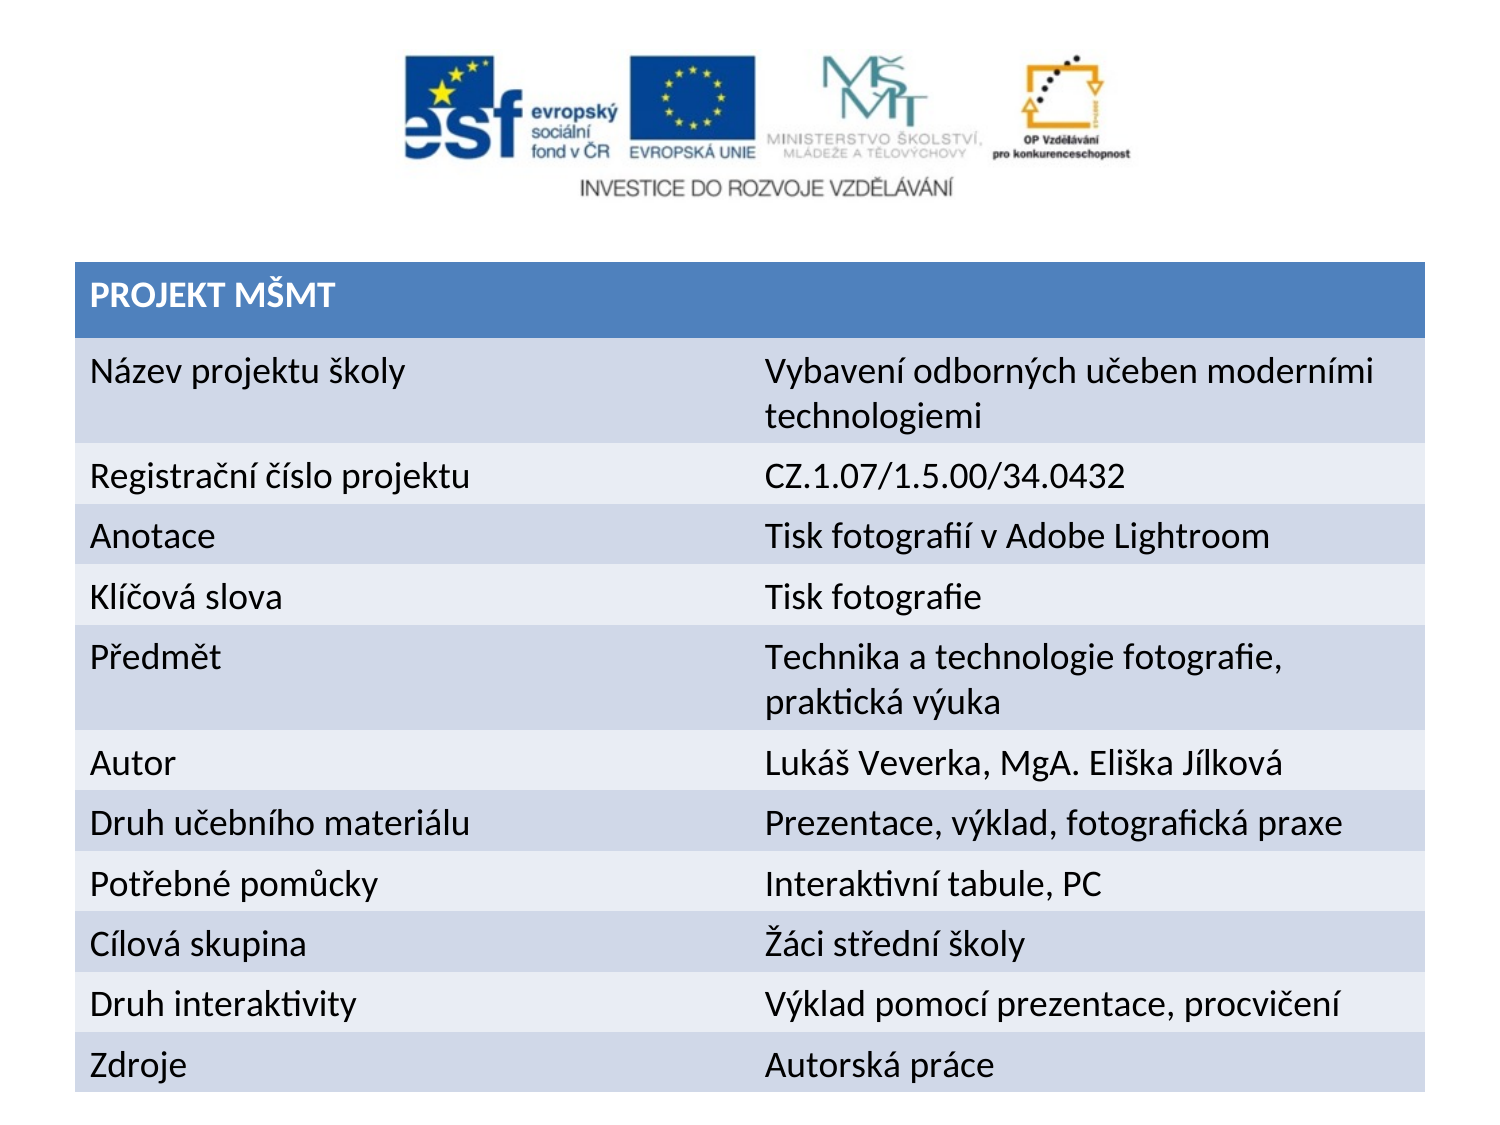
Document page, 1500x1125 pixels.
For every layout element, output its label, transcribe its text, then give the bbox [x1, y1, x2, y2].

table_cell Potřebné pomůcky [75, 851, 750, 911]
table_cell Druh interaktivity [75, 972, 750, 1032]
table_cell Cílová skupina [75, 911, 750, 972]
table_cell Anotace [75, 504, 750, 564]
table_cell Lukáš Veverka, MgA. Eliška Jílková [750, 730, 1425, 790]
table_header [750, 262, 1425, 338]
table_cell CZ.1.07/1.5.00/34.0432 [750, 443, 1425, 504]
table_cell Zdroje [75, 1032, 750, 1092]
table_cell Autorská práce [750, 1032, 1425, 1092]
table_cell Název projektu školy [75, 338, 750, 443]
table_cell Žáci střední školy [750, 911, 1425, 972]
table_cell Výklad pomocí prezentace, procvičení [750, 972, 1425, 1032]
table_cell Klíčová slova [75, 564, 750, 625]
picture [395, 49, 1140, 208]
table_cell Druh učebního materiálu [75, 790, 750, 851]
table_cell Předmět [75, 625, 750, 730]
table_cell Technika a technologie fotografie, praktická výuka [750, 625, 1425, 730]
table_cell Autor [75, 730, 750, 790]
table_cell Interaktivní tabule, PC [750, 851, 1425, 911]
table_header PROJEKT MŠMT [75, 262, 750, 338]
table_cell Tisk fotografií v Adobe Lightroom [750, 504, 1425, 564]
table_cell Prezentace, výklad, fotografická praxe [750, 790, 1425, 851]
table_cell Tisk fotografie [750, 564, 1425, 625]
table_cell Vybavení odborných učeben moderními technologiemi [750, 338, 1425, 443]
table_cell Registrační číslo projektu [75, 443, 750, 504]
